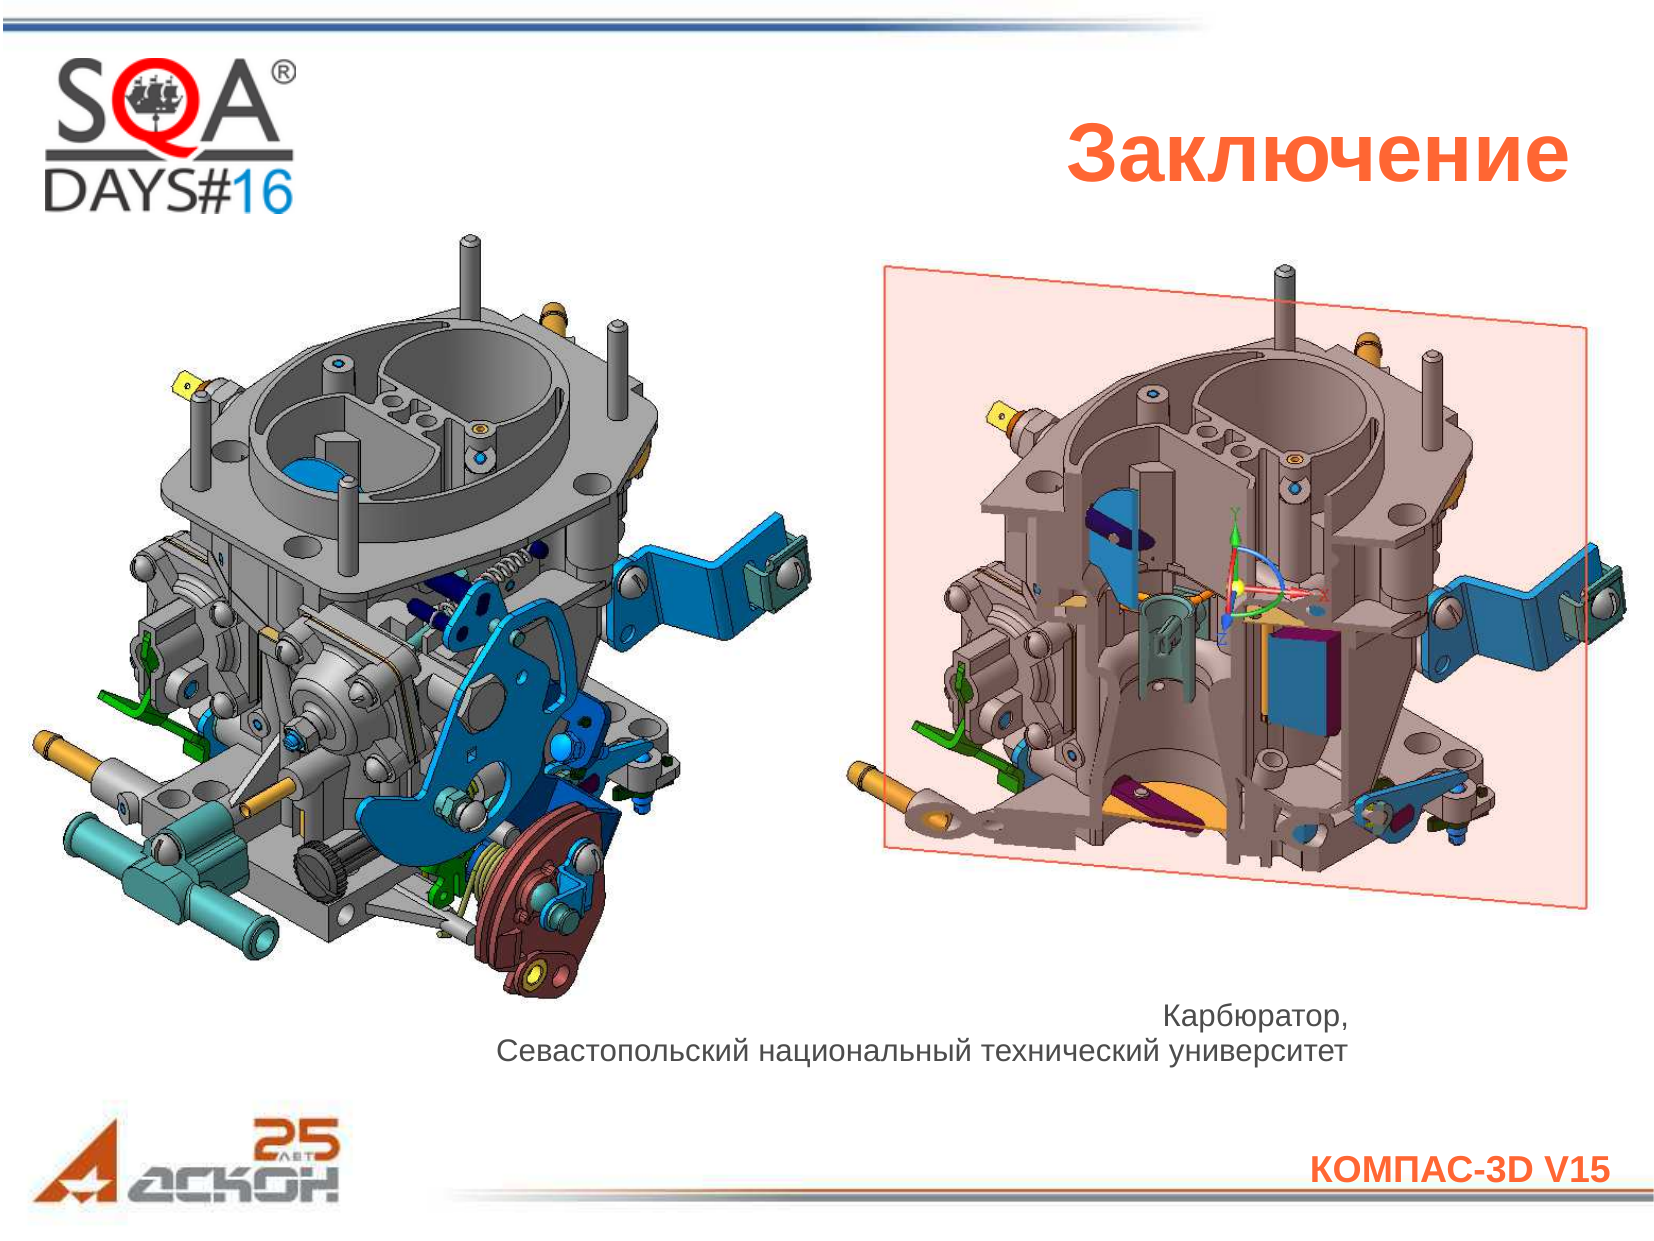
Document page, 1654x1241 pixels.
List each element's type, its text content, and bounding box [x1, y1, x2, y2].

picture [3, 0, 1654, 1241]
title Заключение [82, 49, 1571, 257]
text_box Карбюратор, Севастопольский национальный технический университет [188, 991, 1365, 1111]
